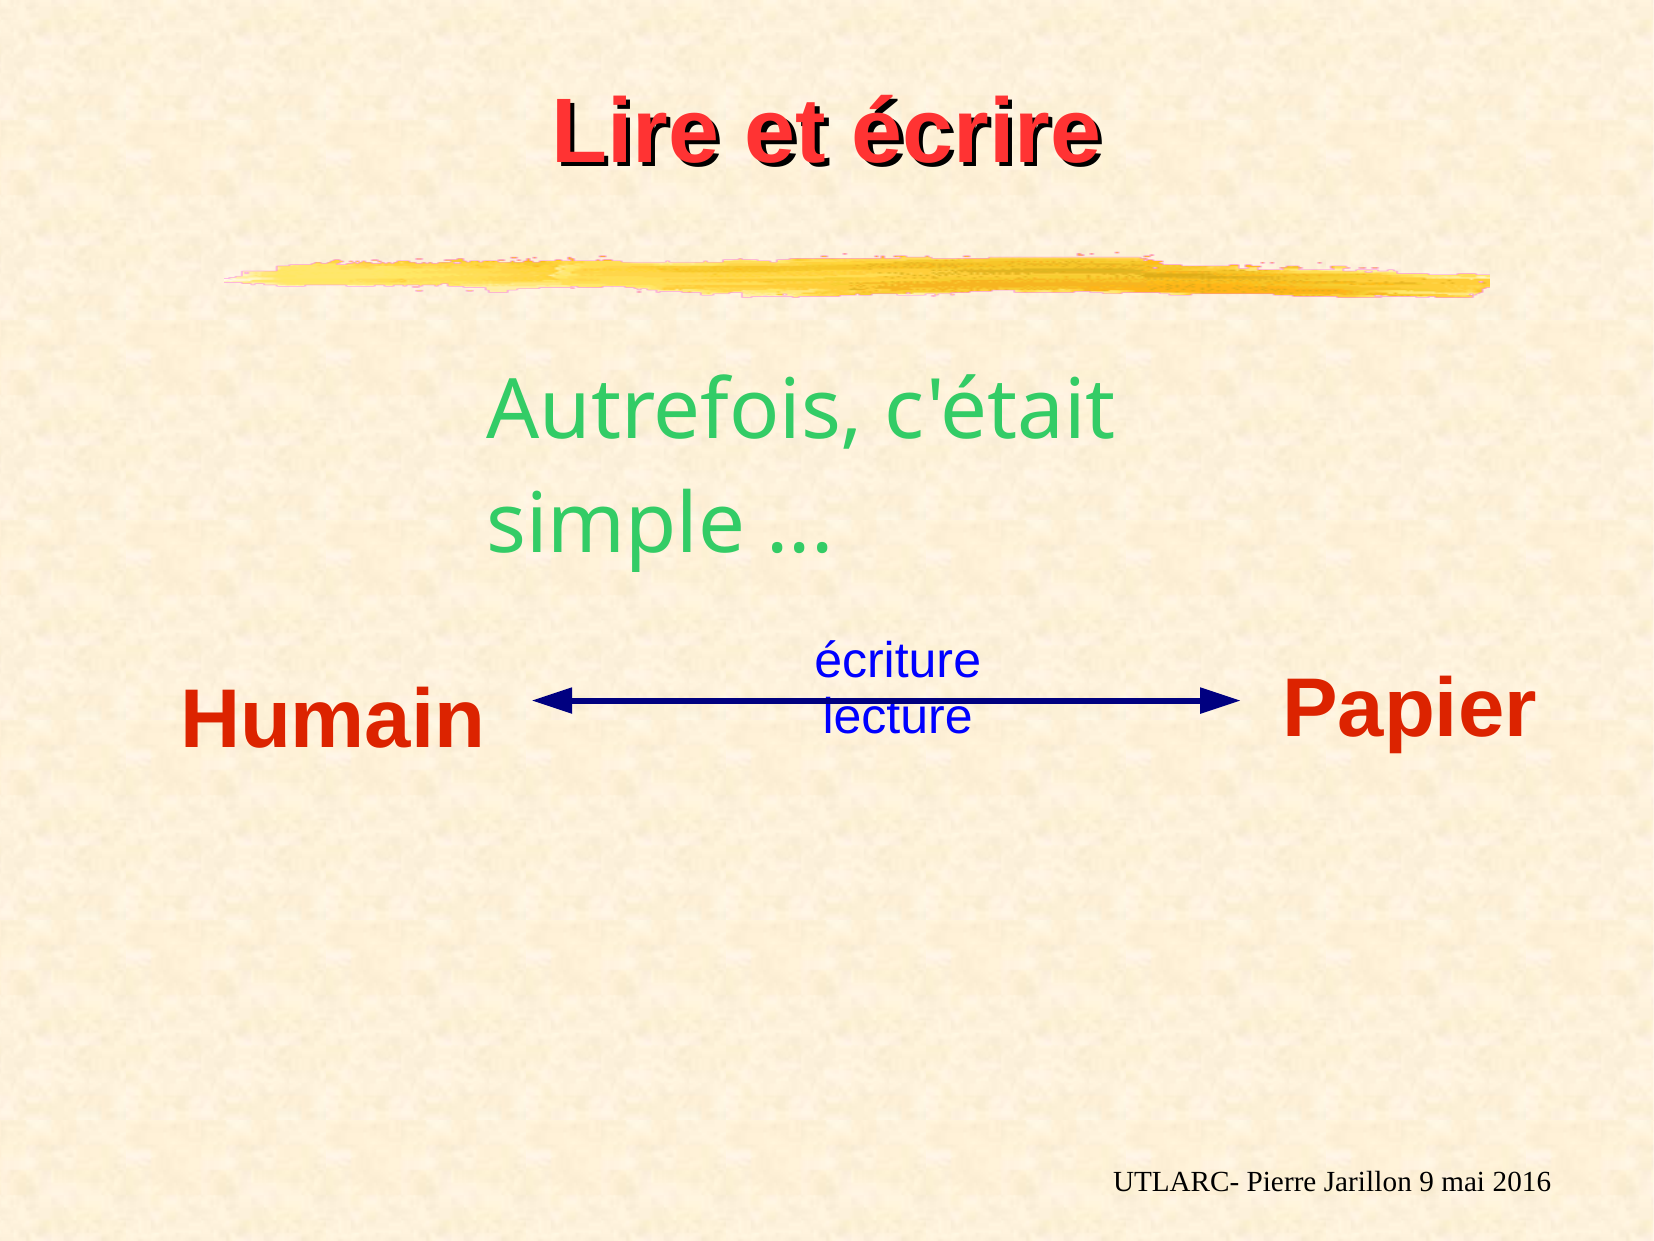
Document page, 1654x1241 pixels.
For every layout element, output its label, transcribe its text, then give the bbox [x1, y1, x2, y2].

text_box Papier [1267, 653, 1552, 776]
text_box écriture lecture [731, 625, 1064, 698]
text_box Autrefois, c'était simple ... [471, 342, 1371, 508]
text_box Humain [165, 665, 501, 788]
text_box écriture lecture [731, 704, 1064, 792]
title Lire et écrire [82, 49, 1571, 213]
picture [0, 0, 1654, 1241]
